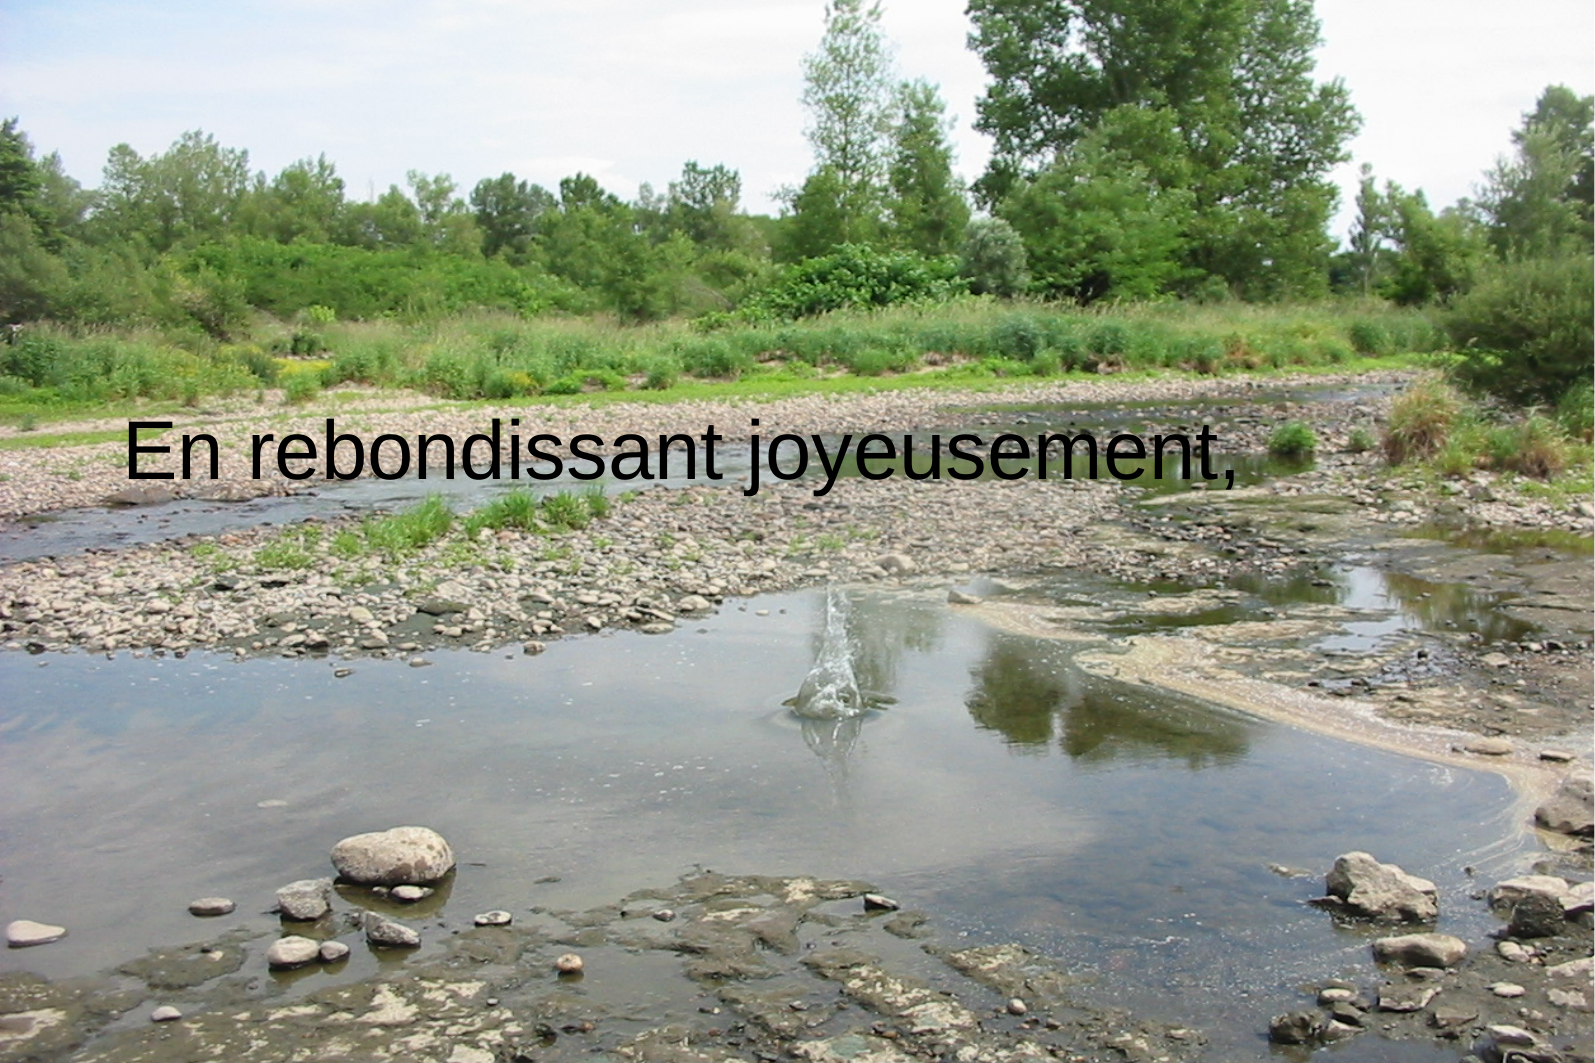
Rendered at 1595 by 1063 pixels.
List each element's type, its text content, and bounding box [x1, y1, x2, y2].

picture [0, 0, 1595, 1063]
text_box En rebondissant joyeusement, [107, 396, 1270, 562]
